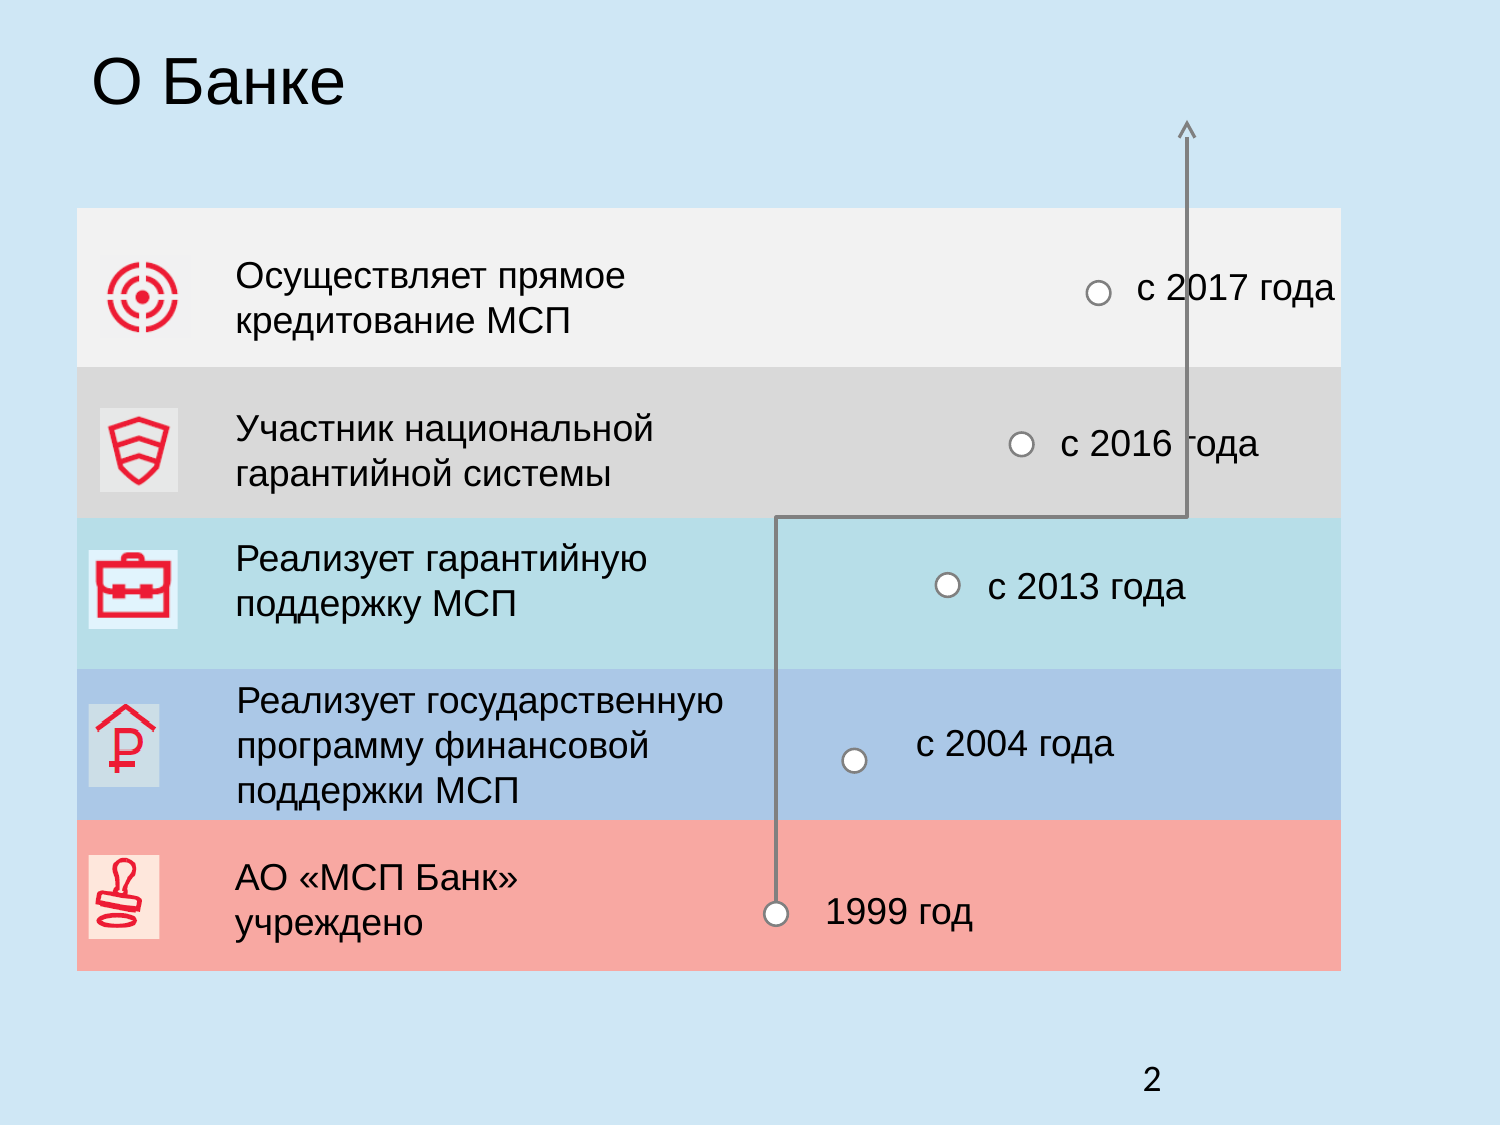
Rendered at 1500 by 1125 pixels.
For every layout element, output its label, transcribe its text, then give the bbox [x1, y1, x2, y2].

table_cell [778, 518, 1341, 669]
text_box с 2017 года [1189, 255, 1350, 316]
table_header [77, 208, 1185, 367]
title О Банке [76, 30, 1047, 173]
text_box с 2016 года [1189, 411, 1274, 472]
text_box с 2004 года [901, 711, 1129, 772]
text_box [1009, 432, 1034, 457]
text_box с 2017 года [1191, 277, 1202, 298]
table_header [1189, 316, 1341, 367]
text_box Участник национальной гарантийной системы [220, 397, 670, 502]
text_box Реализует государственную программу финансовой поддержки МСП [221, 668, 740, 819]
table_cell [77, 820, 1341, 971]
text_box с 2016 года [1045, 411, 1185, 472]
text_box Осуществляет прямое кредитование МСП [220, 243, 642, 349]
text_box с 2013 года [972, 554, 1201, 615]
text_box [764, 902, 788, 926]
slide_number <номер> [1128, 1046, 1478, 1107]
picture [88, 855, 160, 939]
text_box [935, 573, 960, 597]
picture [100, 408, 178, 492]
table_cell [77, 518, 774, 669]
text_box 1999 год [810, 879, 989, 940]
text_box [1086, 281, 1111, 305]
text_box Реализует гарантийную поддержку МСП [220, 527, 664, 632]
picture [100, 255, 191, 338]
picture [88, 550, 178, 629]
table_cell [1189, 367, 1341, 518]
picture [88, 704, 160, 787]
table_cell [77, 367, 1185, 518]
table_header [1189, 208, 1341, 255]
text_box [842, 748, 867, 773]
text_box с 2017 года [1121, 255, 1185, 316]
text_box АО «МСП Банк» учреждено [220, 845, 545, 951]
table_cell [77, 669, 774, 820]
table_cell [778, 669, 1341, 820]
